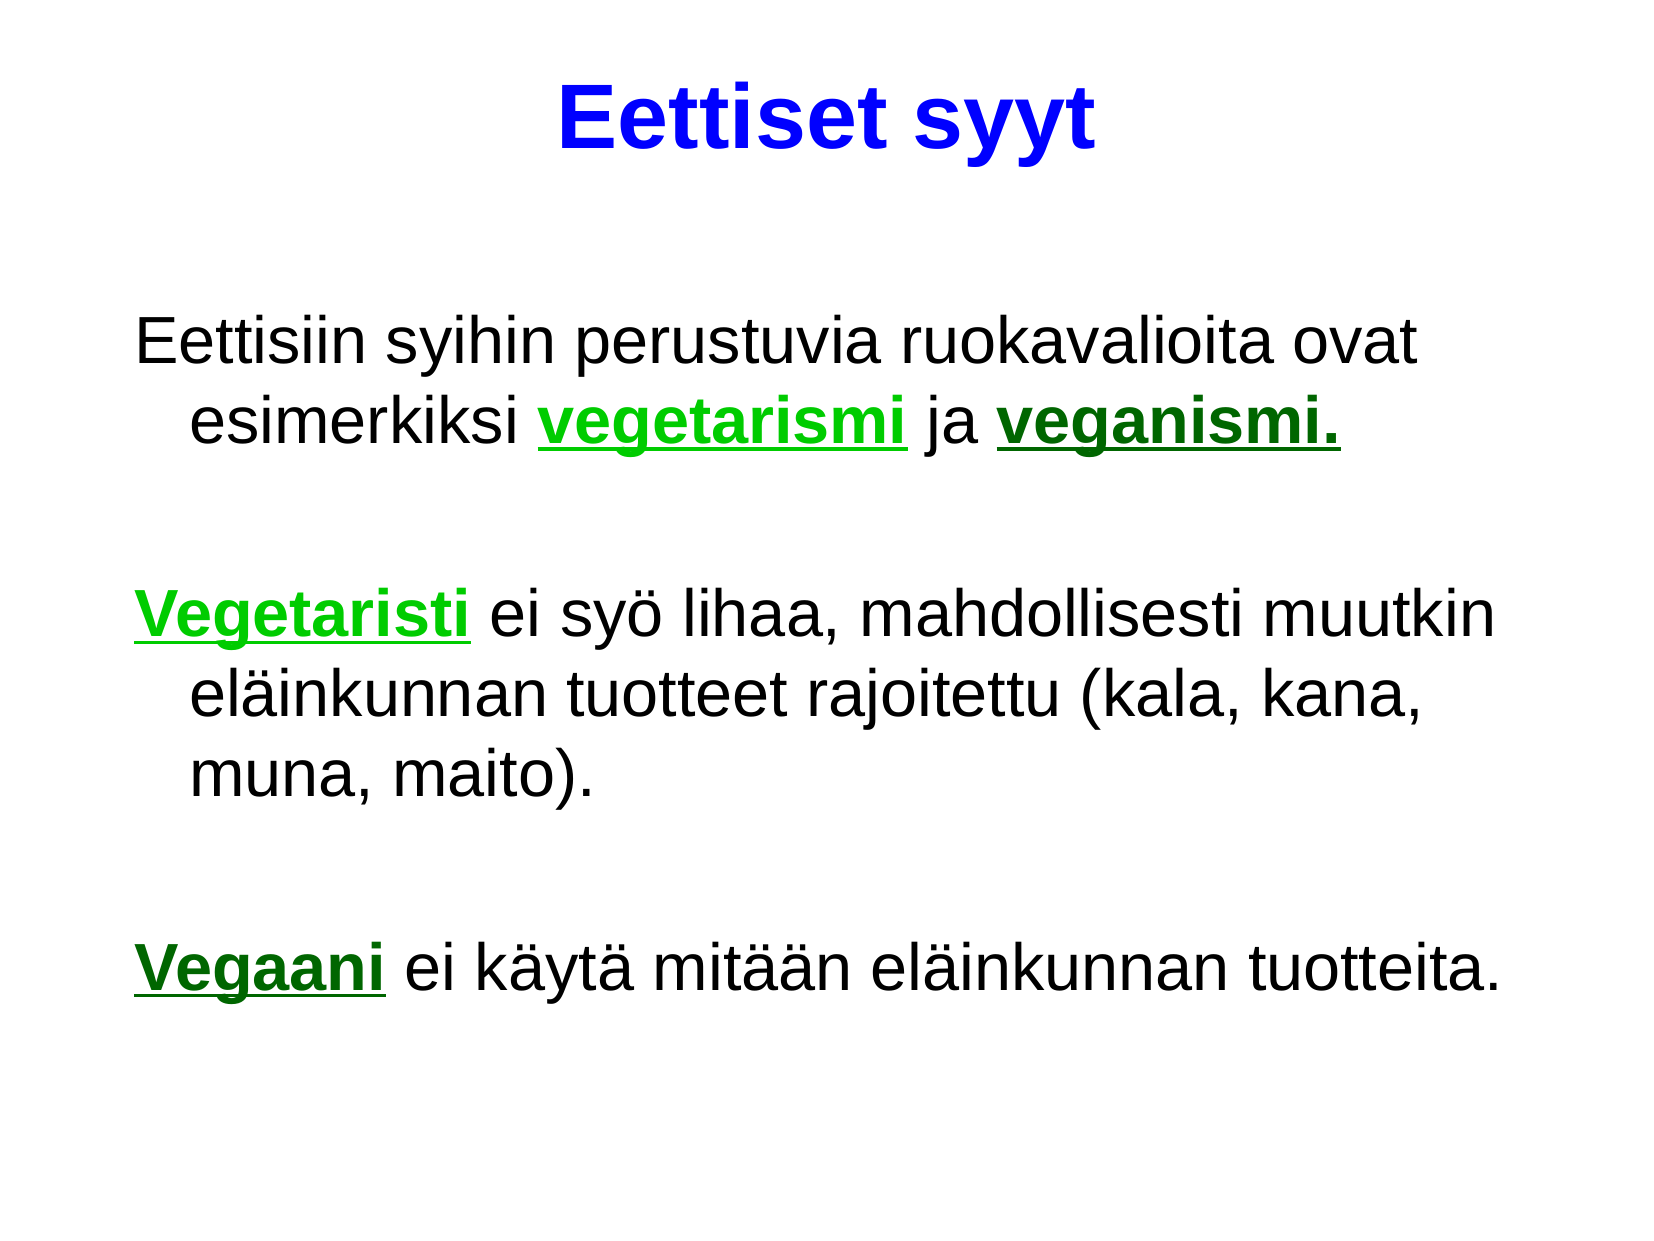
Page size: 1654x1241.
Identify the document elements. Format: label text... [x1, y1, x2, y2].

text_box Eettiset syyt [82, 49, 1571, 257]
text_box Eettisiin syihin perustuvia ruokavalioita ovat esimerkiksi vegetarismi ja veganismi. Vegetaristi ei syö lihaa, mahdollisesti muutkin eläinkunnan tuotteet rajoitettu (kala, kana, muna, maito). Vegaani ei käytä mitään eläinkunnan tuotteita. [82, 289, 1571, 1108]
